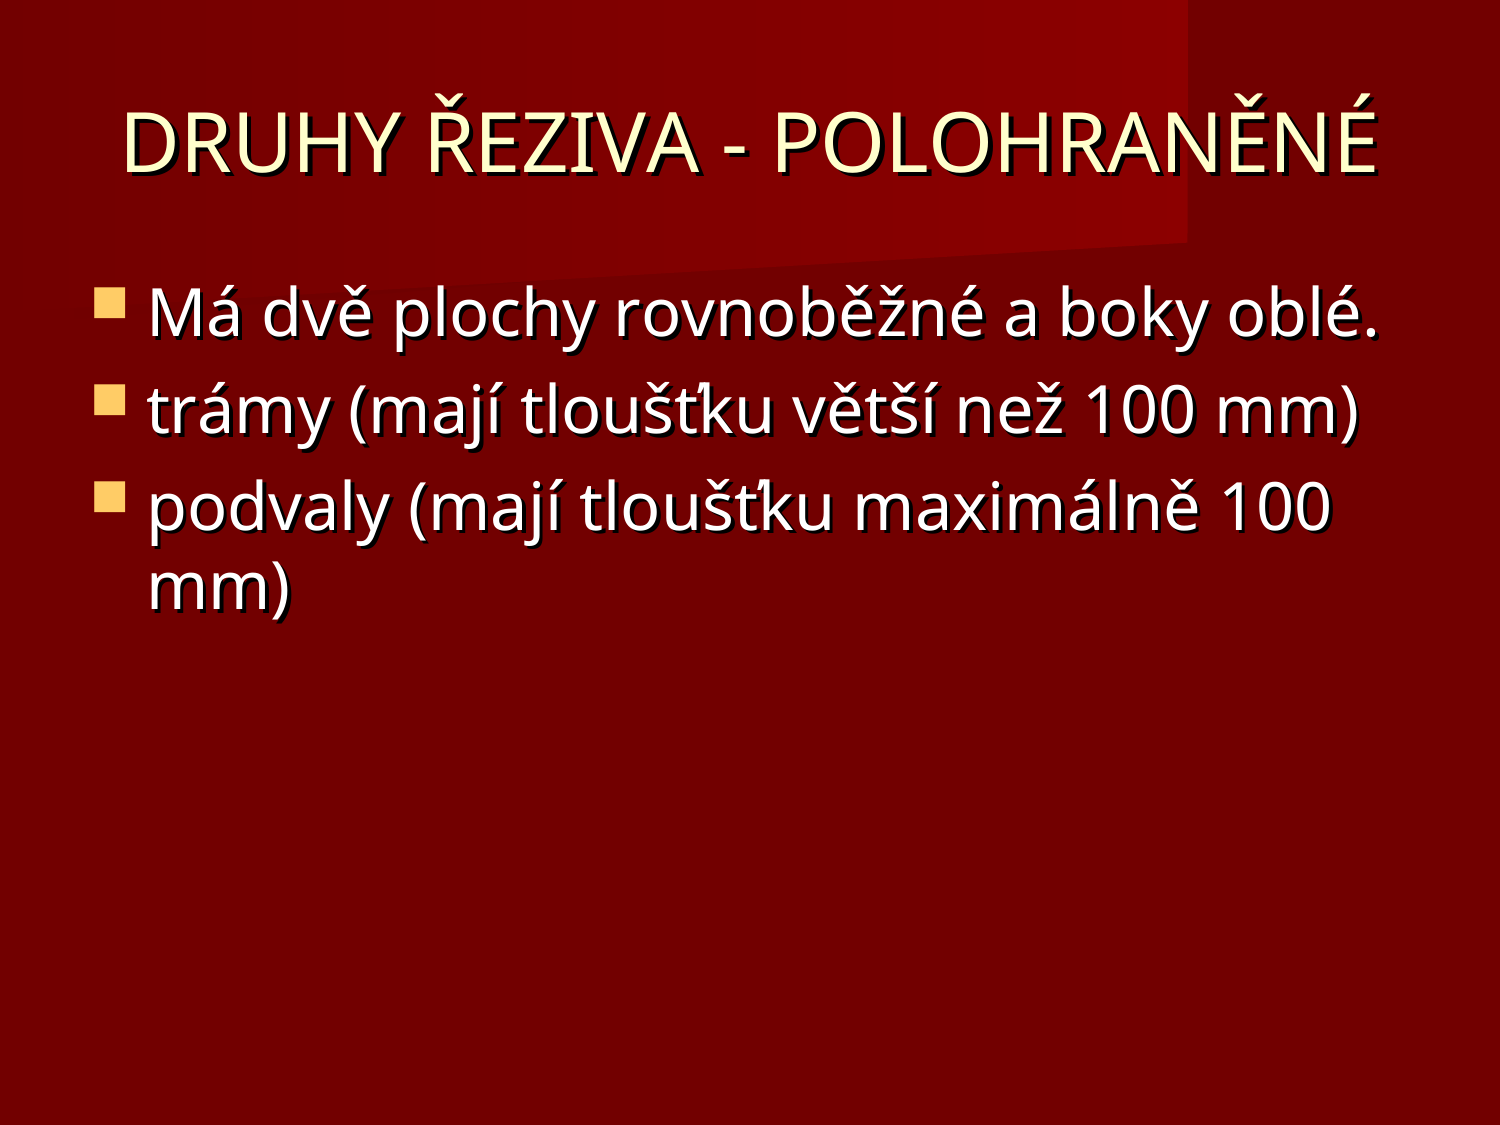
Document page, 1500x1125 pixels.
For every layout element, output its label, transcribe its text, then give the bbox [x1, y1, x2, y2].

title DRUHY ŘEZIVA - POLOHRANĚNÉ [75, 45, 1426, 233]
list Má dvě plochy rovnoběžné a boky oblé. trámy (mají tloušťku větší než 100 mm) podvaly (mají tloušťku maximálně 100 mm) [75, 262, 1426, 1001]
